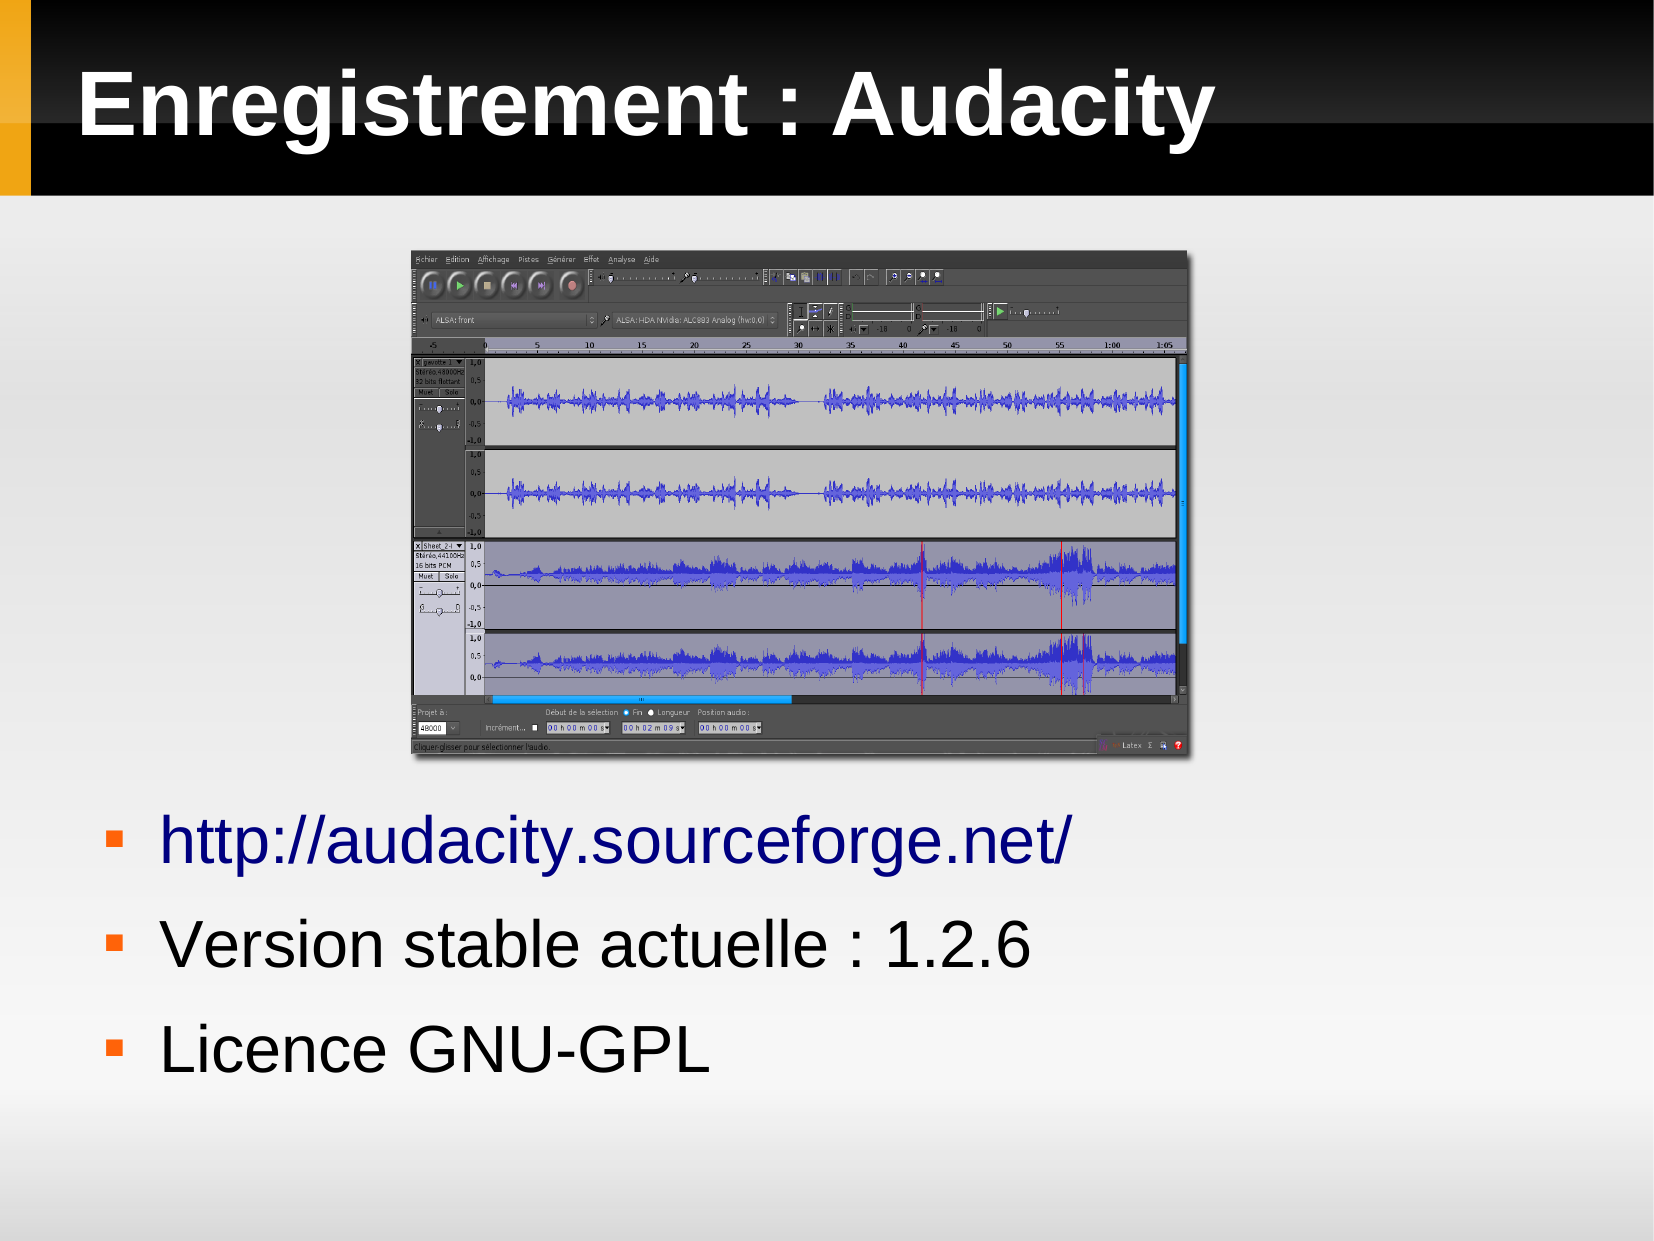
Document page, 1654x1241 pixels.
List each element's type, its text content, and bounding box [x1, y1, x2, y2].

picture [0, 0, 1654, 1241]
list http://audacity.sourceforge.net/ Version stable actuelle : 1.2.6 Licence GNU-GPL [88, 803, 1572, 1099]
title Enregistrement : Audacity [76, 0, 1565, 208]
